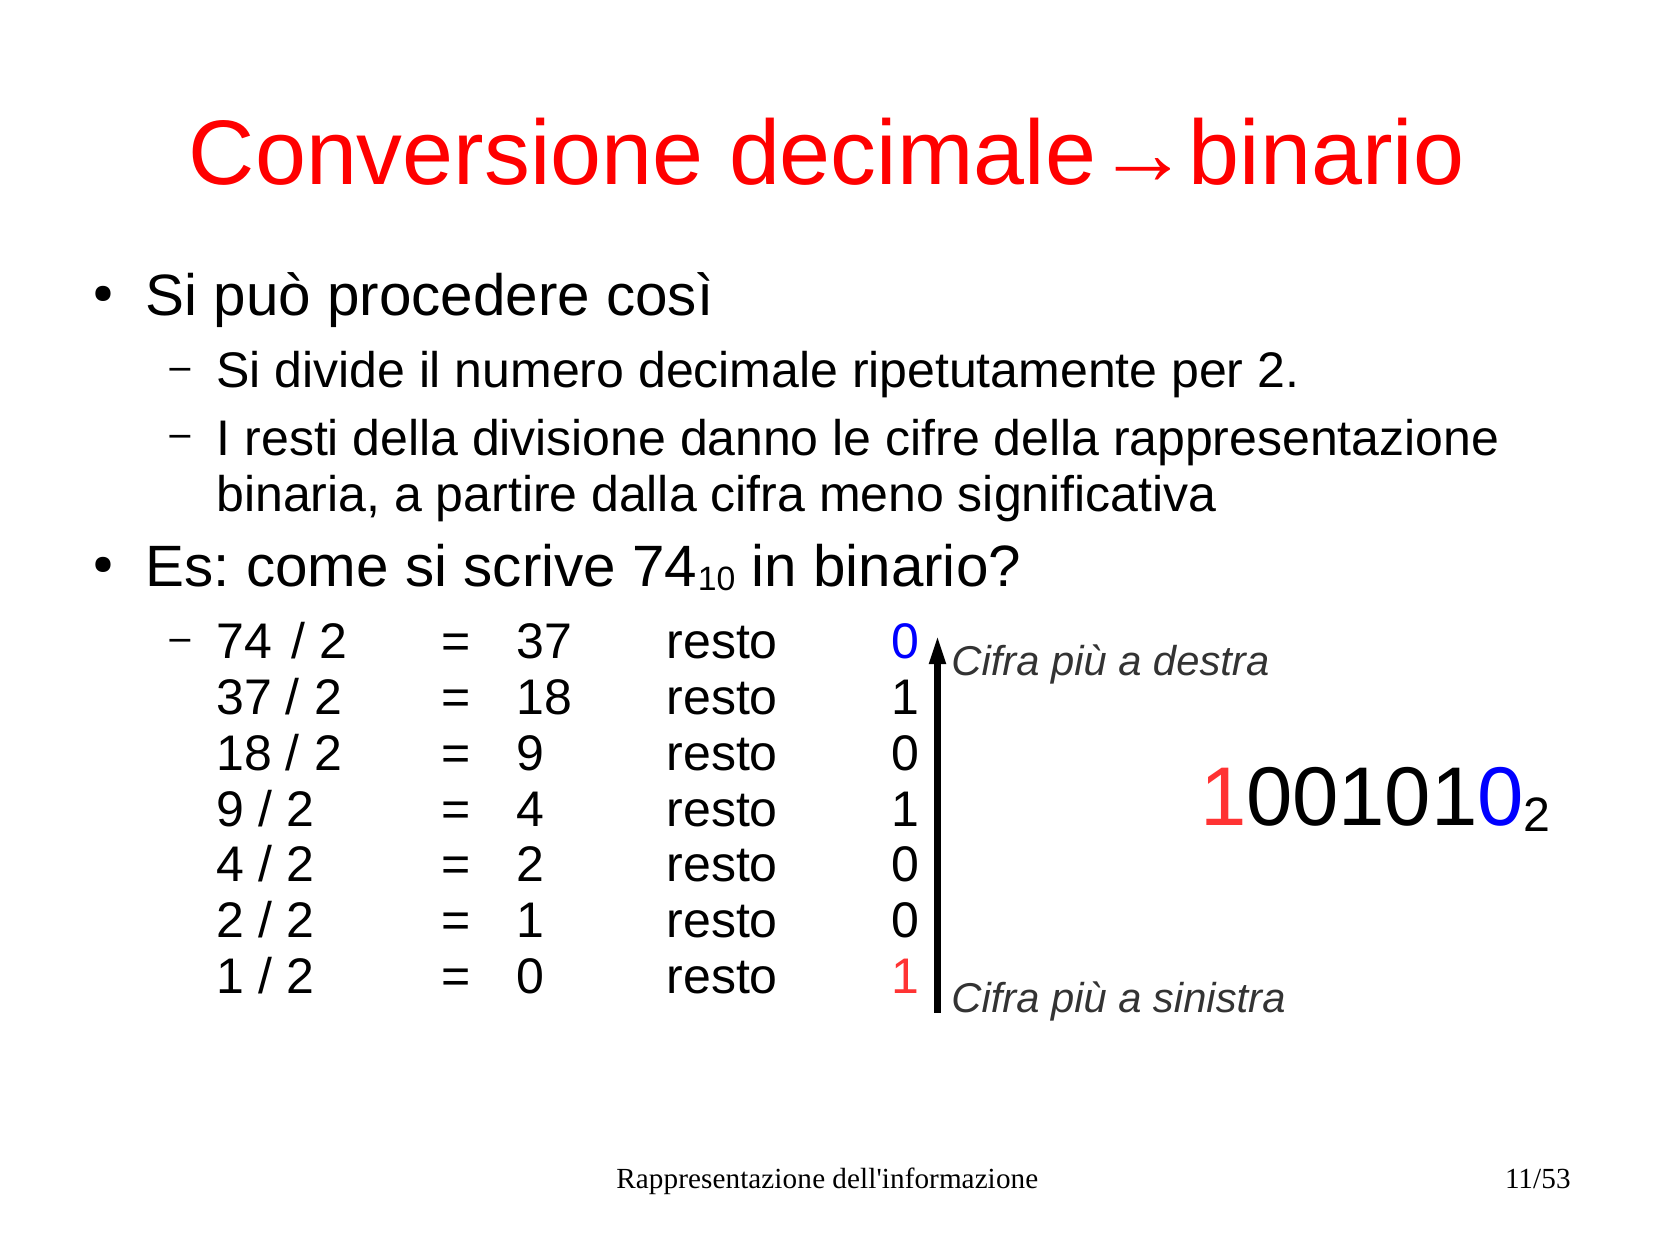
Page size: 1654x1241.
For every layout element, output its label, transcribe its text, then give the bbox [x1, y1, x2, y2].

title Conversione decimale→binario [82, 49, 1571, 257]
text_box 10010102 [1200, 750, 1551, 871]
text_box Cifra più a sinistra [951, 975, 1286, 1023]
list Si può procedere così Si divide il numero decimale ripetutamente per 2. I resti della divisione danno le cifre della rappresentazione binaria, a partire dalla cifra meno significativa Es: come si scrive 7410 in binario? 74 / 2 = 37 resto 0 37 / 2 = 18 resto 1 18 / 2 = 9 resto 0 9 / 2 = 4 resto 1 4 / 2 = 2 resto 0 2 / 2 = 1 resto 0 1 / 2 = 0 resto 1 [75, 262, 1576, 1029]
text_box Cifra più a destra [951, 637, 1286, 685]
